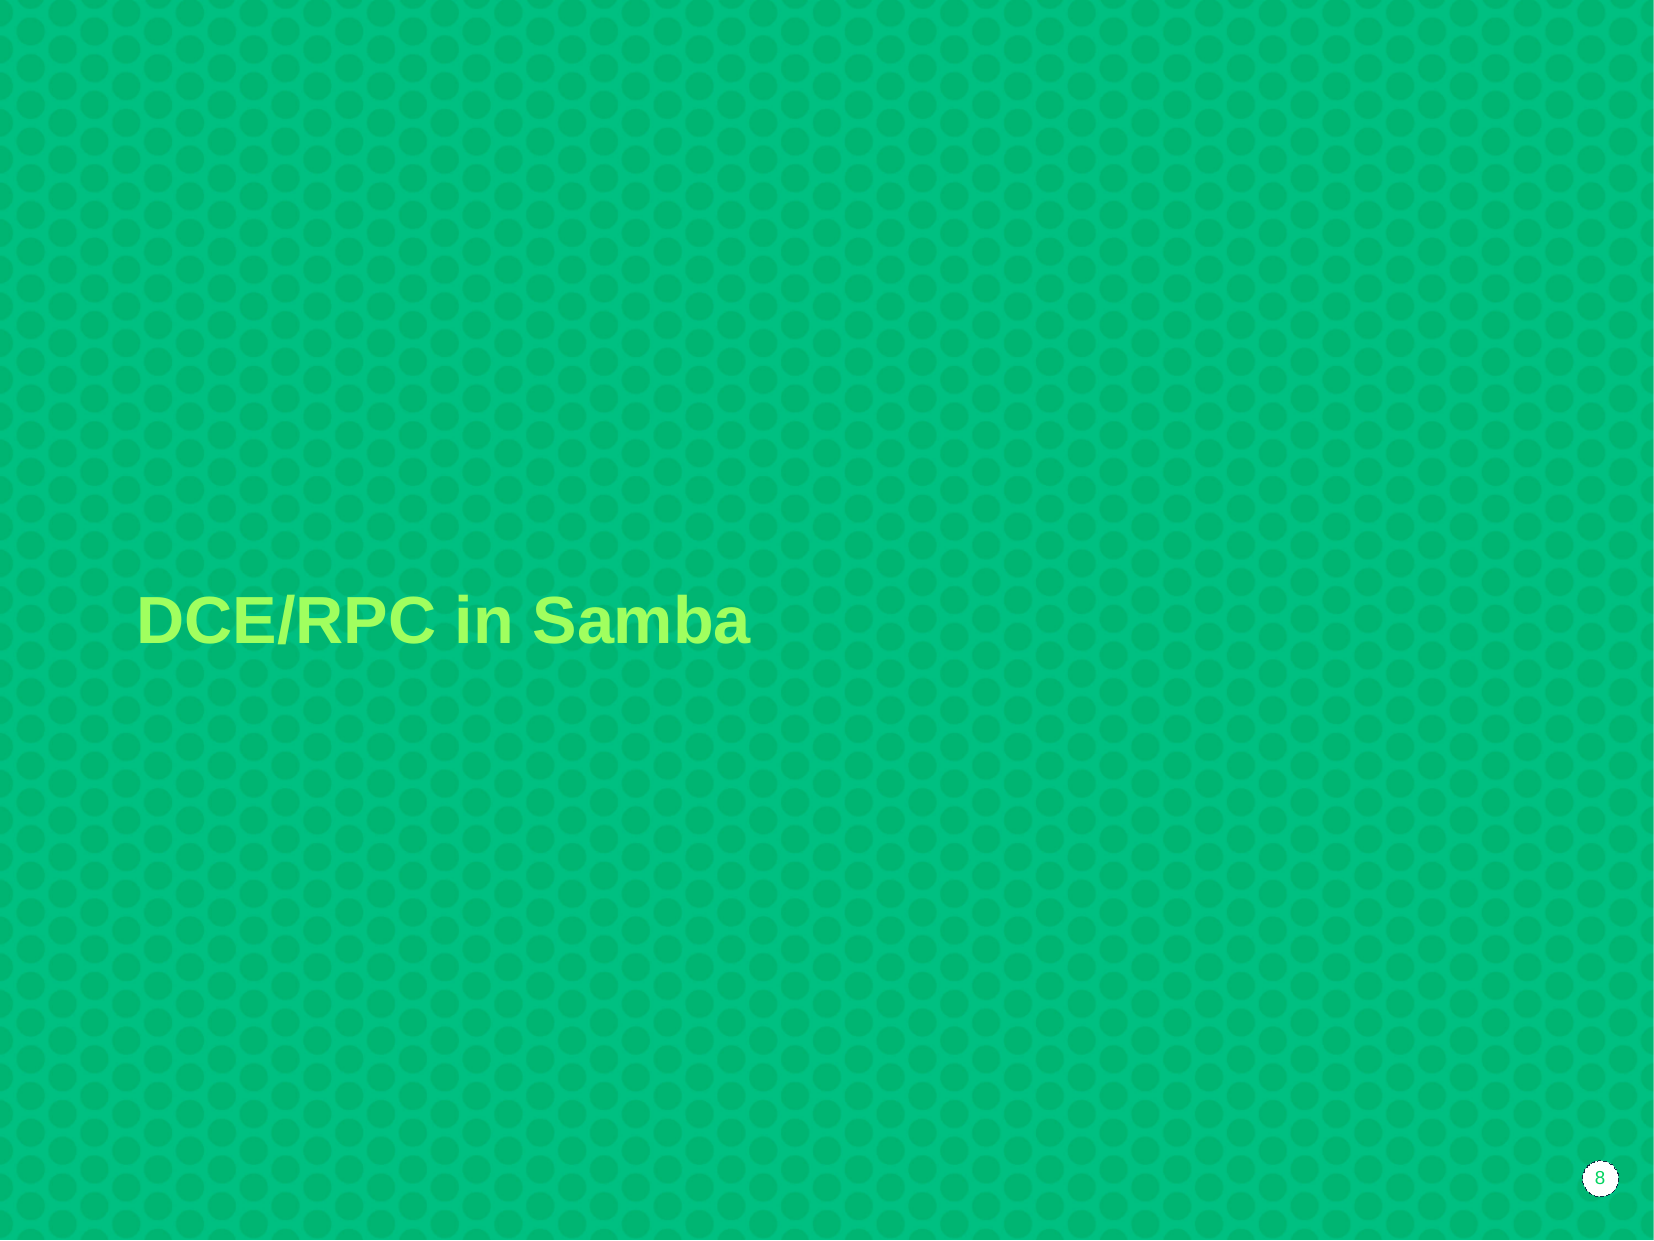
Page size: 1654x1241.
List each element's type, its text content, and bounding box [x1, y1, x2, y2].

title DCE/RPC in Samba [121, 516, 1531, 724]
picture [0, 0, 1654, 1240]
